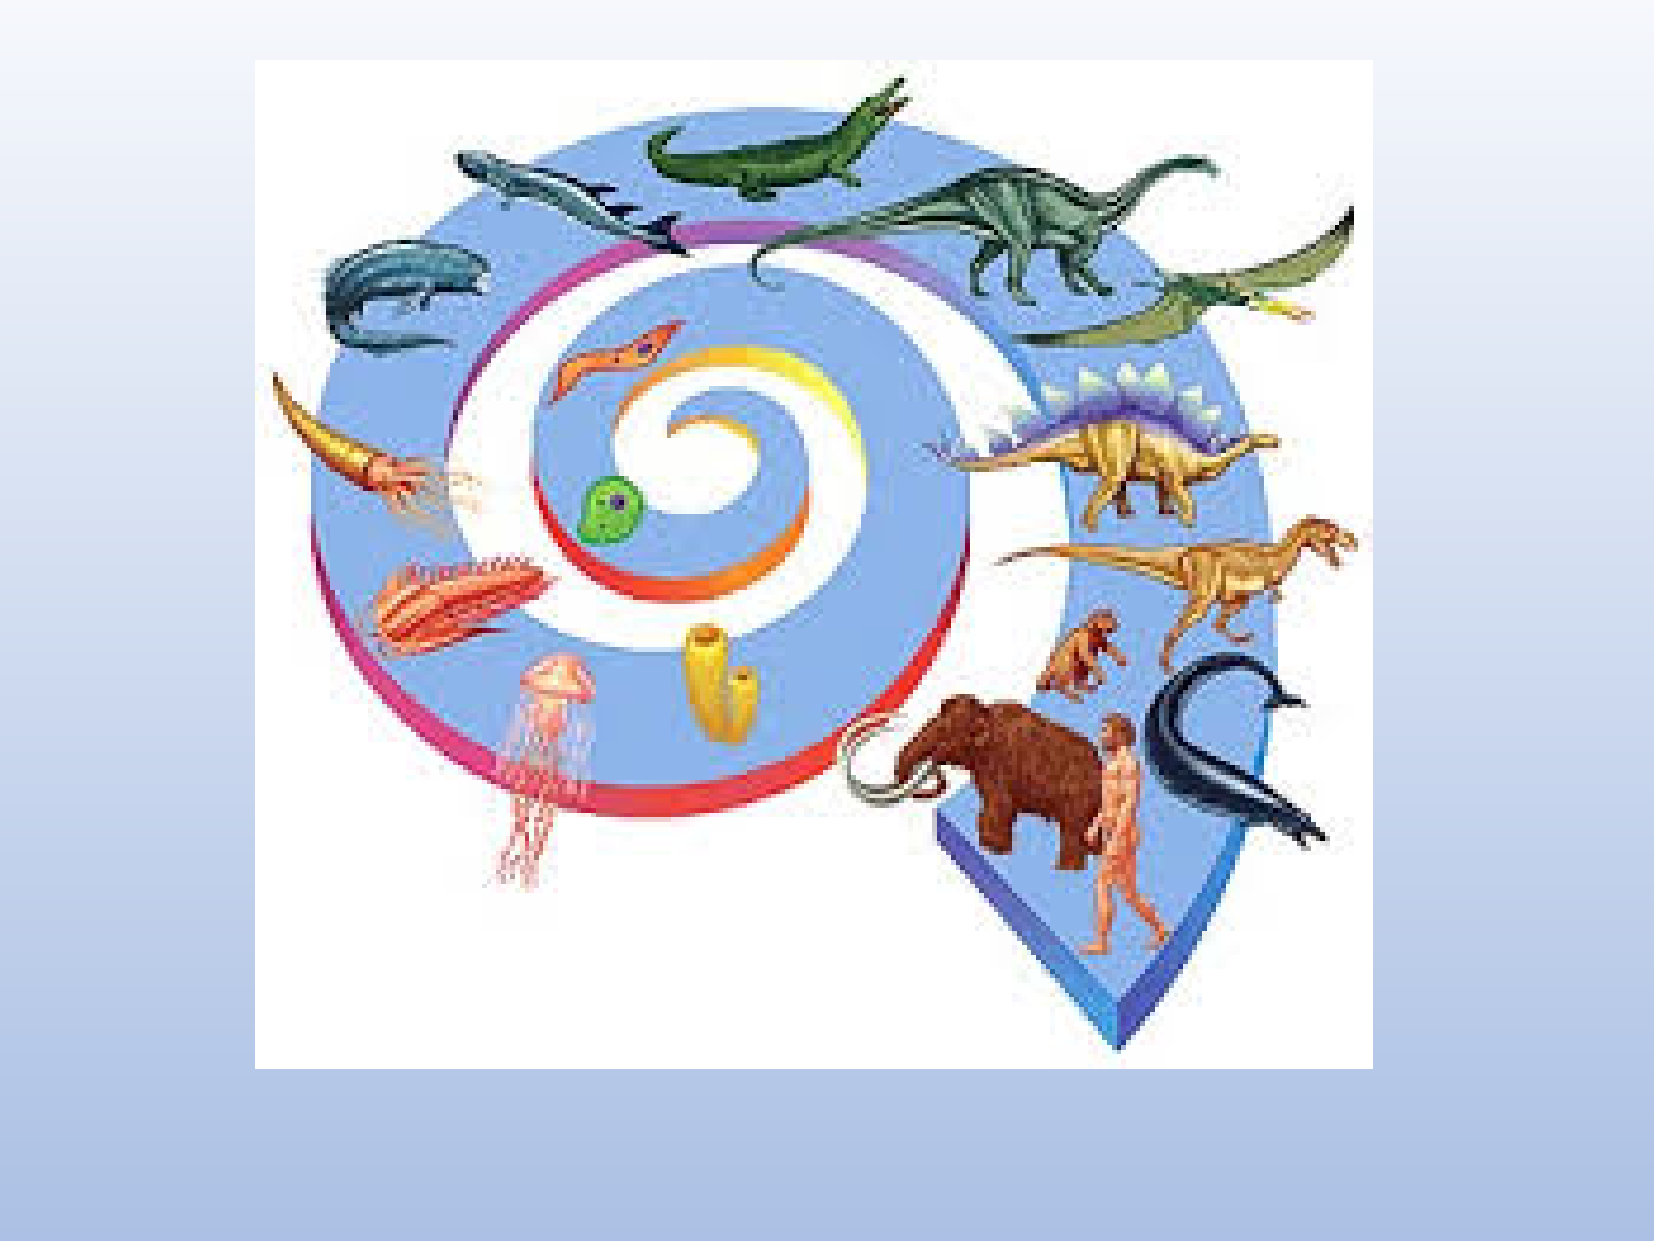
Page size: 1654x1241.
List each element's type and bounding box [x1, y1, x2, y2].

picture [255, 60, 1373, 1069]
